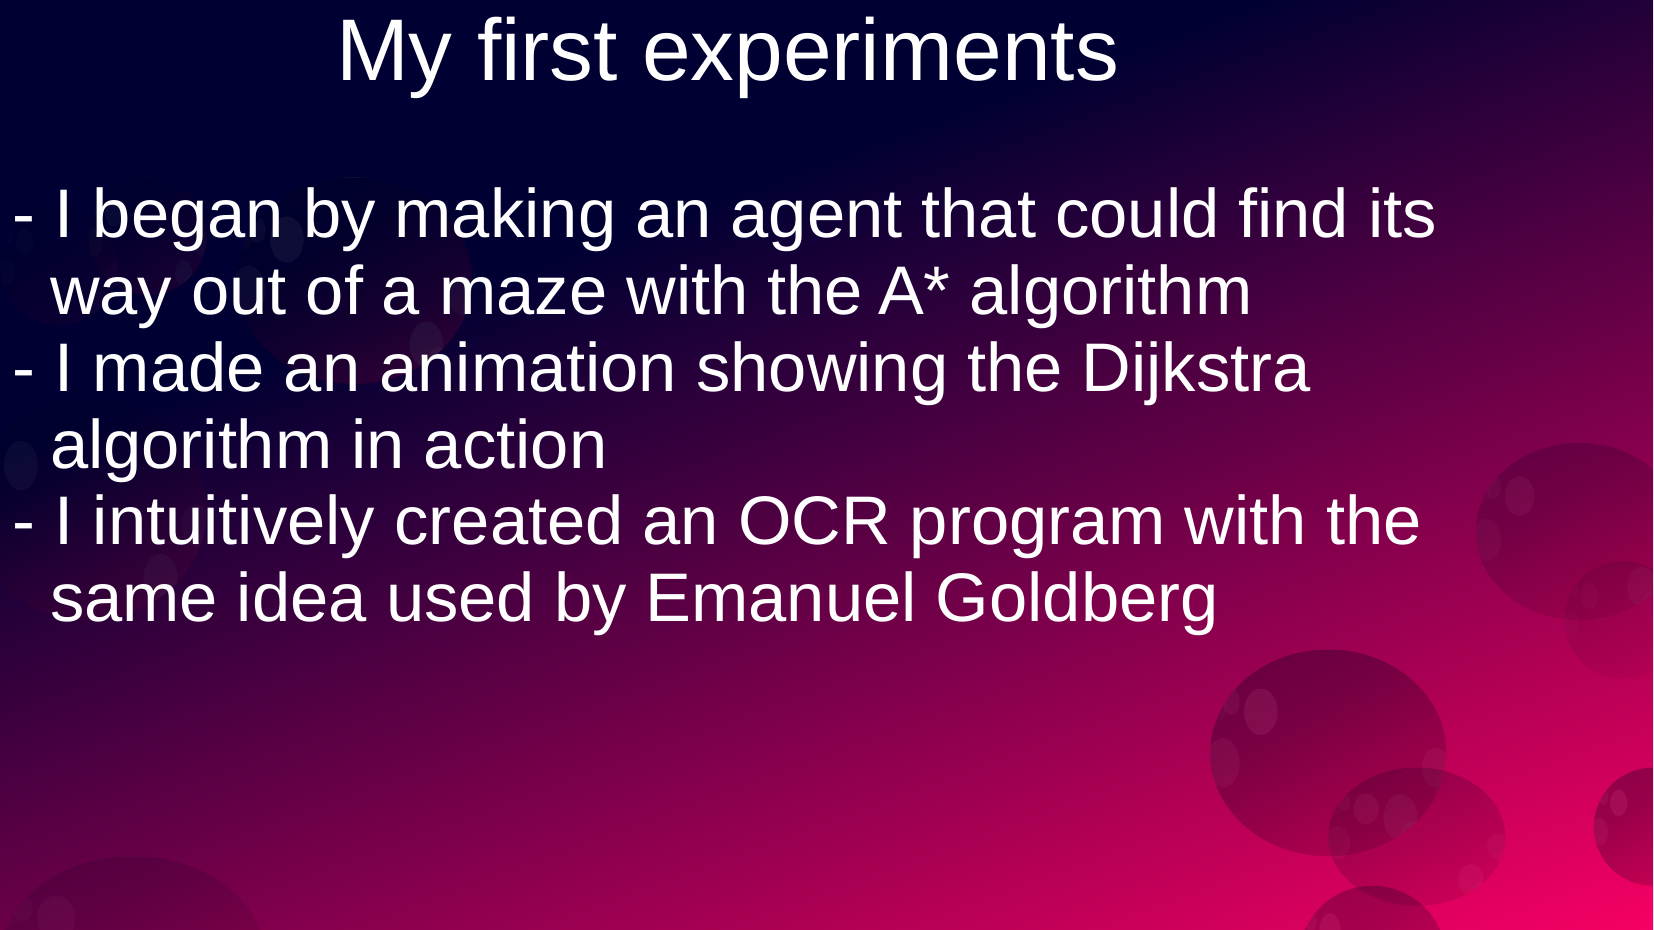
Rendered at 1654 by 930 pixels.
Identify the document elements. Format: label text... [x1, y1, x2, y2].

title My first experiments - I began by making an agent that could find its way out of a maze with the A* algorithm - I made an animation showing the Dijkstra algorithm in action - I intuitively created an OCR program with the same idea used by Emanuel Goldberg [0, 0, 1451, 651]
picture [1648, 0, 1654, 930]
